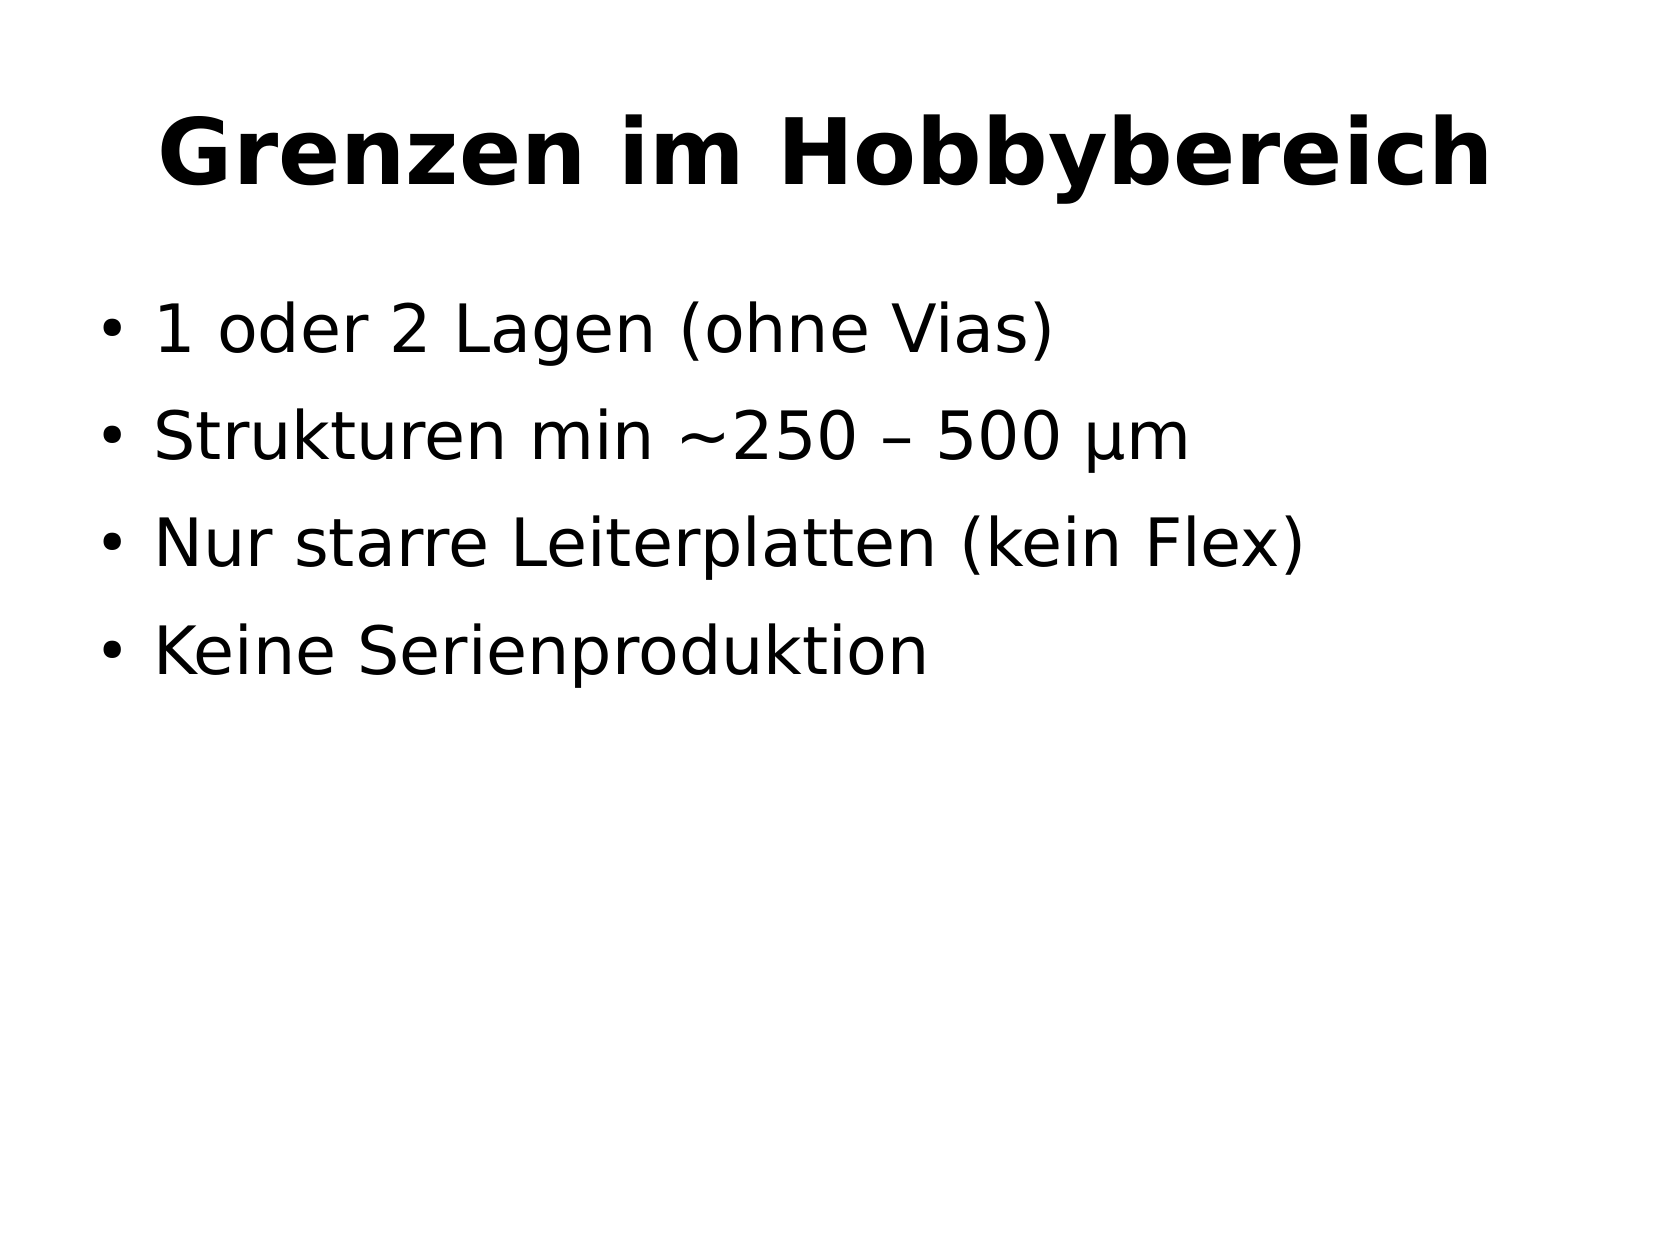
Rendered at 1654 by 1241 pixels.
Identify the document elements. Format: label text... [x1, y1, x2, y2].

list 1 oder 2 Lagen (ohne Vias) Strukturen min ~250 – 500 µm Nur starre Leiterplatten (kein Flex) Keine Serienproduktion [82, 290, 1571, 1010]
title Grenzen im Hobbybereich [82, 49, 1571, 257]
